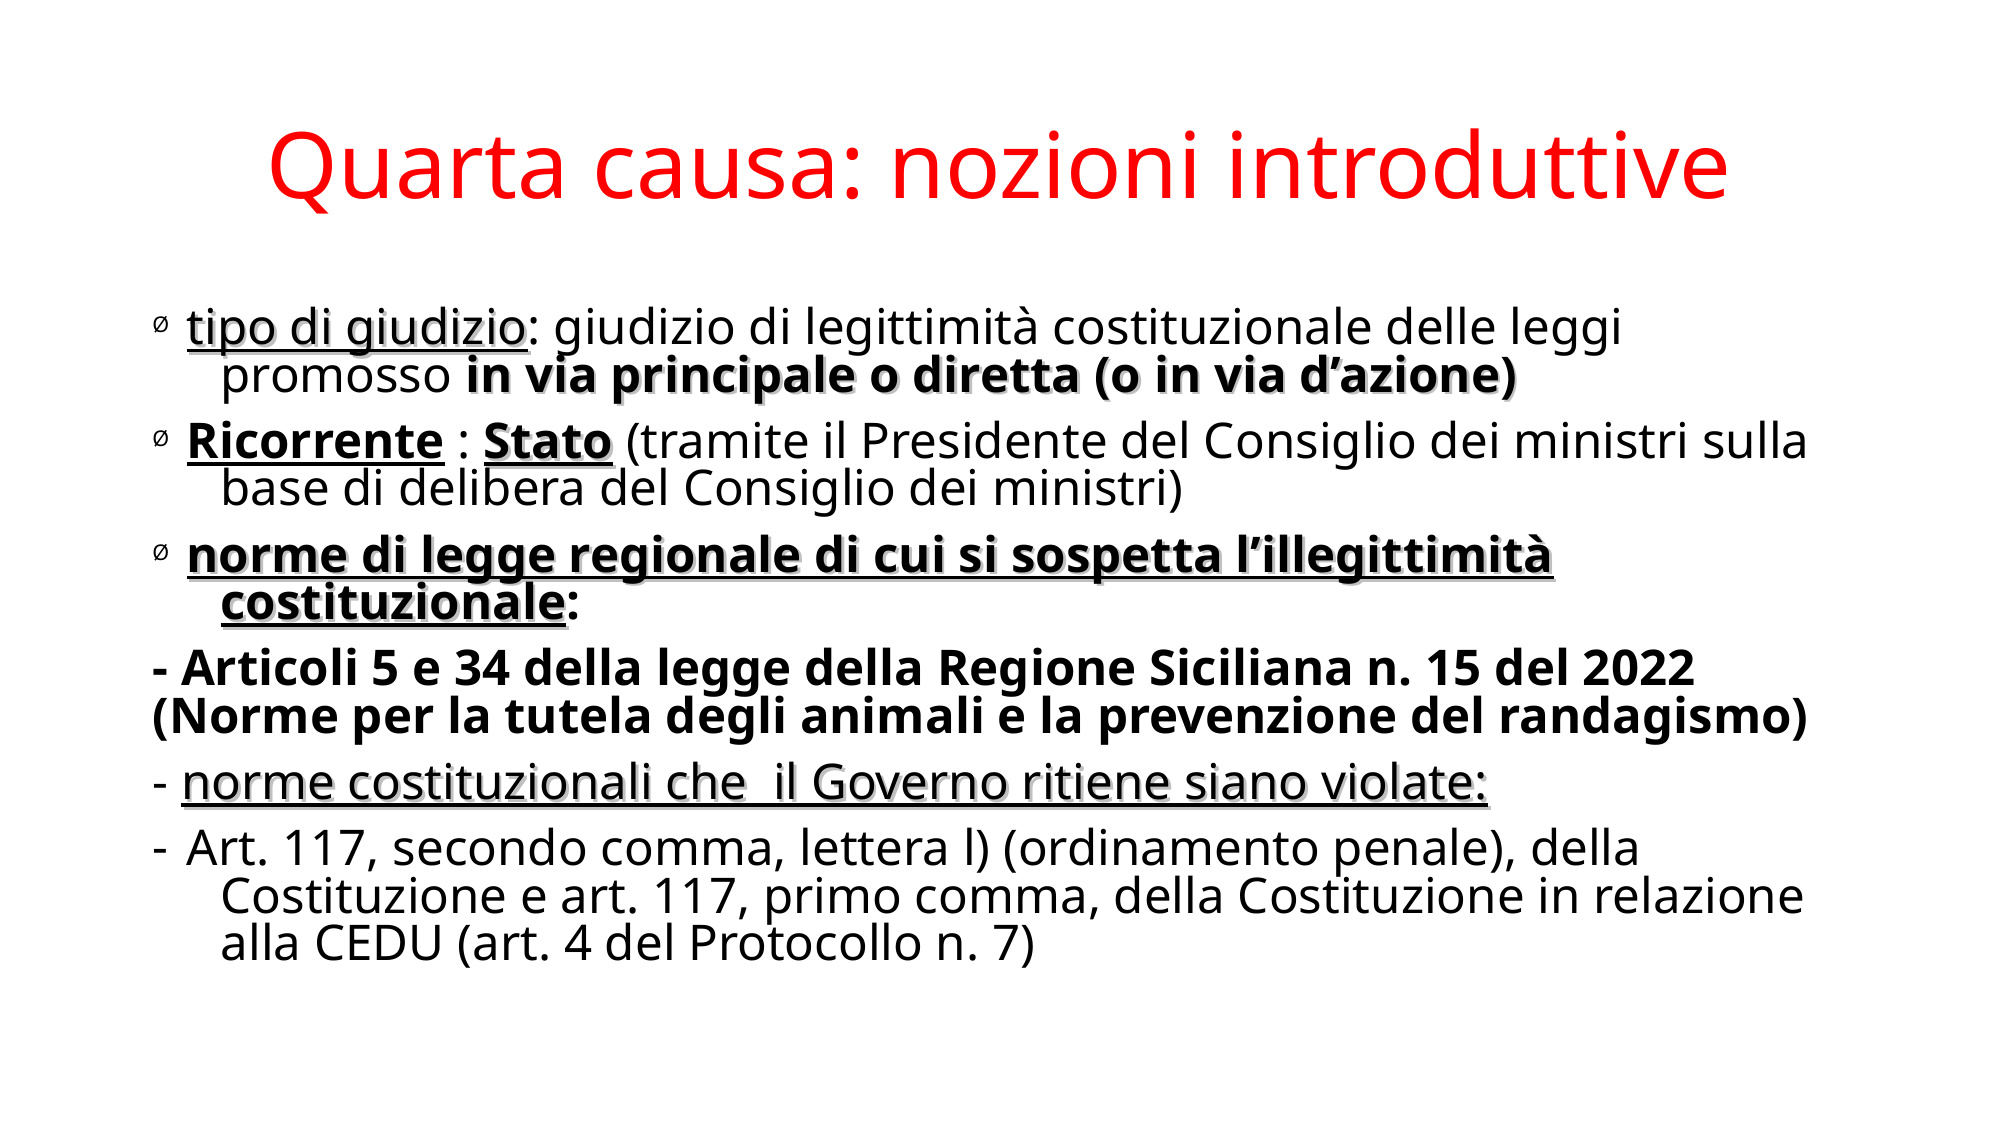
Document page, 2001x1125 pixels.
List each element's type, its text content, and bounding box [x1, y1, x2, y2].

title Quarta causa: nozioni introduttive [137, 59, 1863, 278]
list tipo di giudizio: giudizio di legittimità costituzionale delle leggi promosso in via principale o diretta (o in via d’azione) Ricorrente : Stato (tramite il Presidente del Consiglio dei ministri sulla base di delibera del Consiglio dei ministri) norme di legge regionale di cui si sospetta l’illegittimità costituzionale: - Articoli 5 e 34 della legge della Regione Siciliana n. 15 del 2022 (Norme per la tutela degli animali e la prevenzione del randagismo) - norme costituzionali che il Governo ritiene siano violate: Art. 117, secondo comma, lettera l) (ordinamento penale), della Costituzione e art. 117, primo comma, della Costituzione in relazione alla CEDU (art. 4 del Protocollo n. 7) [137, 299, 1863, 1014]
